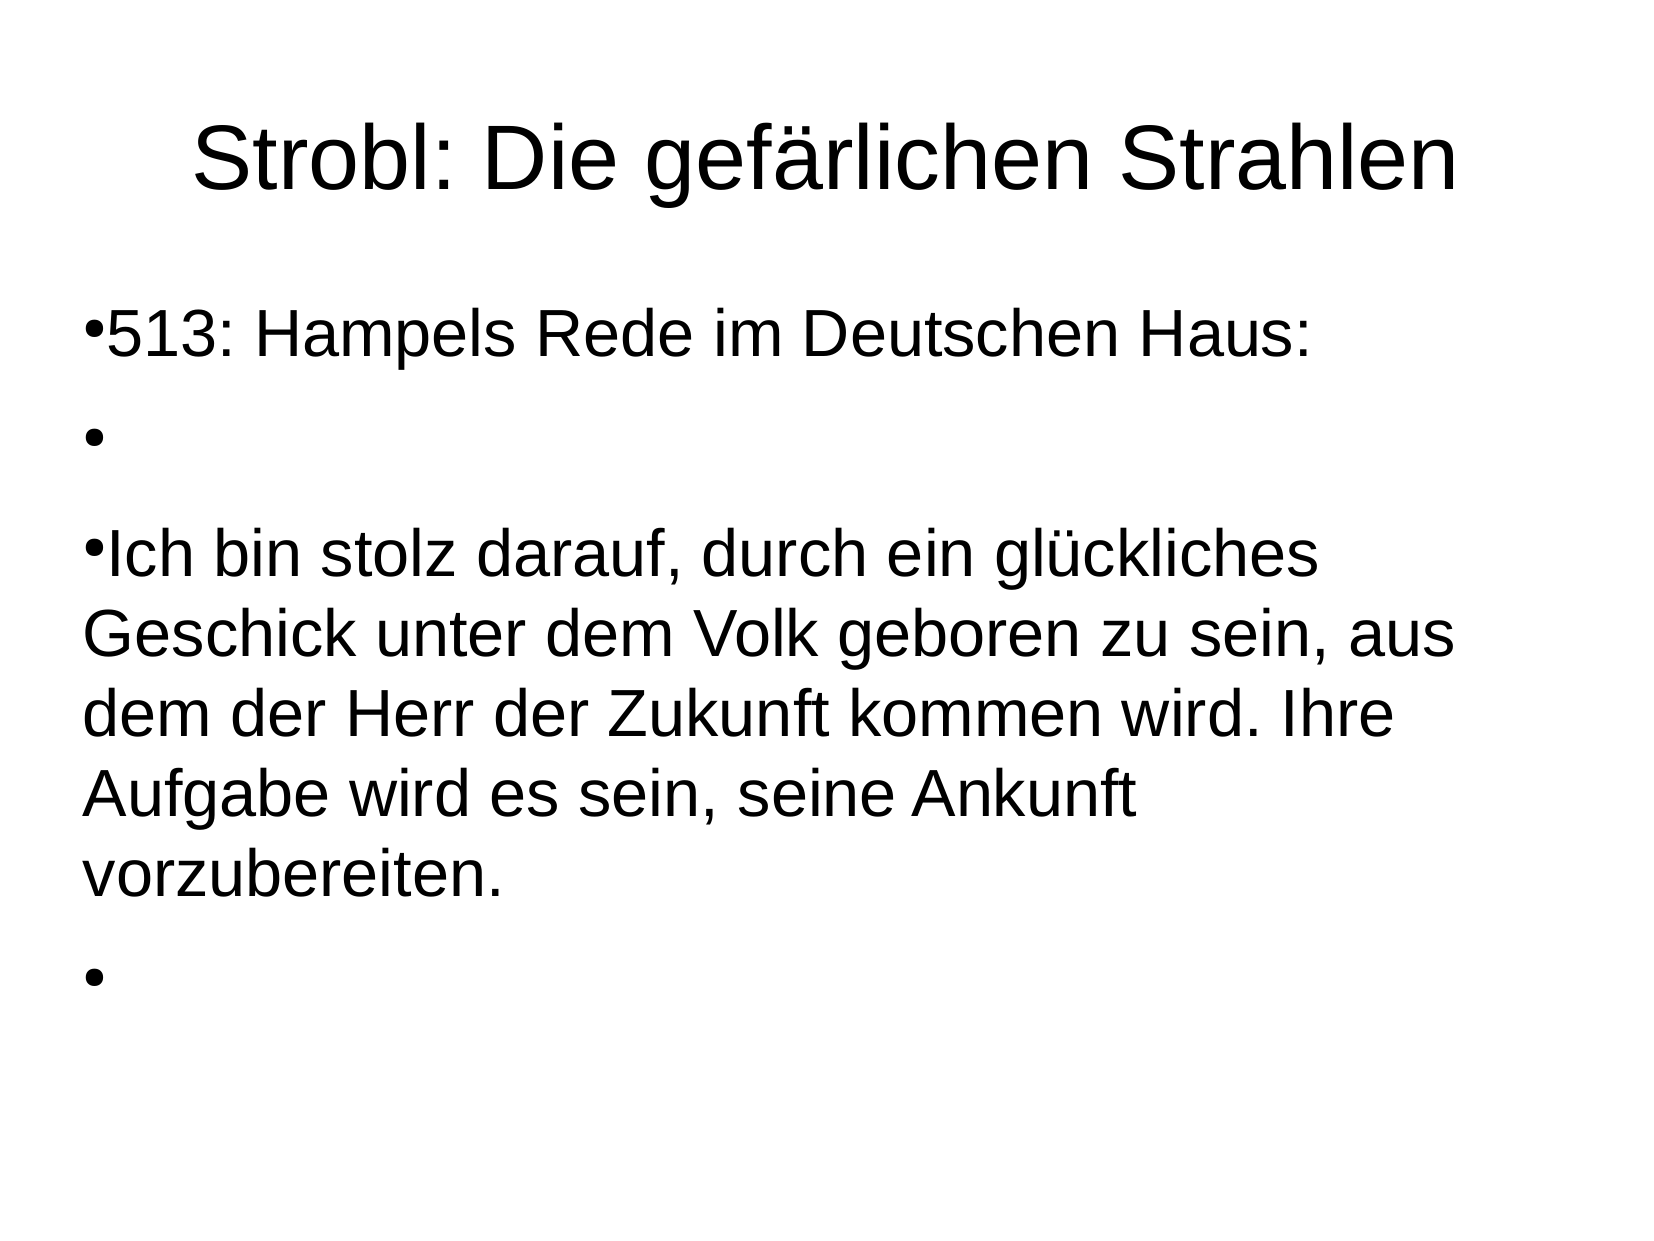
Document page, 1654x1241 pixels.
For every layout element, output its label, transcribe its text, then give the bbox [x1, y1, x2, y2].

title Strobl: Die gefärlichen Strahlen [82, 49, 1571, 257]
list 513: Hampels Rede im Deutschen Haus: Ich bin stolz darauf, durch ein glückliches Geschick unter dem Volk geboren zu sein, aus dem der Herr der Zukunft kommen wird. Ihre Aufgabe wird es sein, seine Ankunft vorzubereiten. [82, 290, 1571, 1010]
